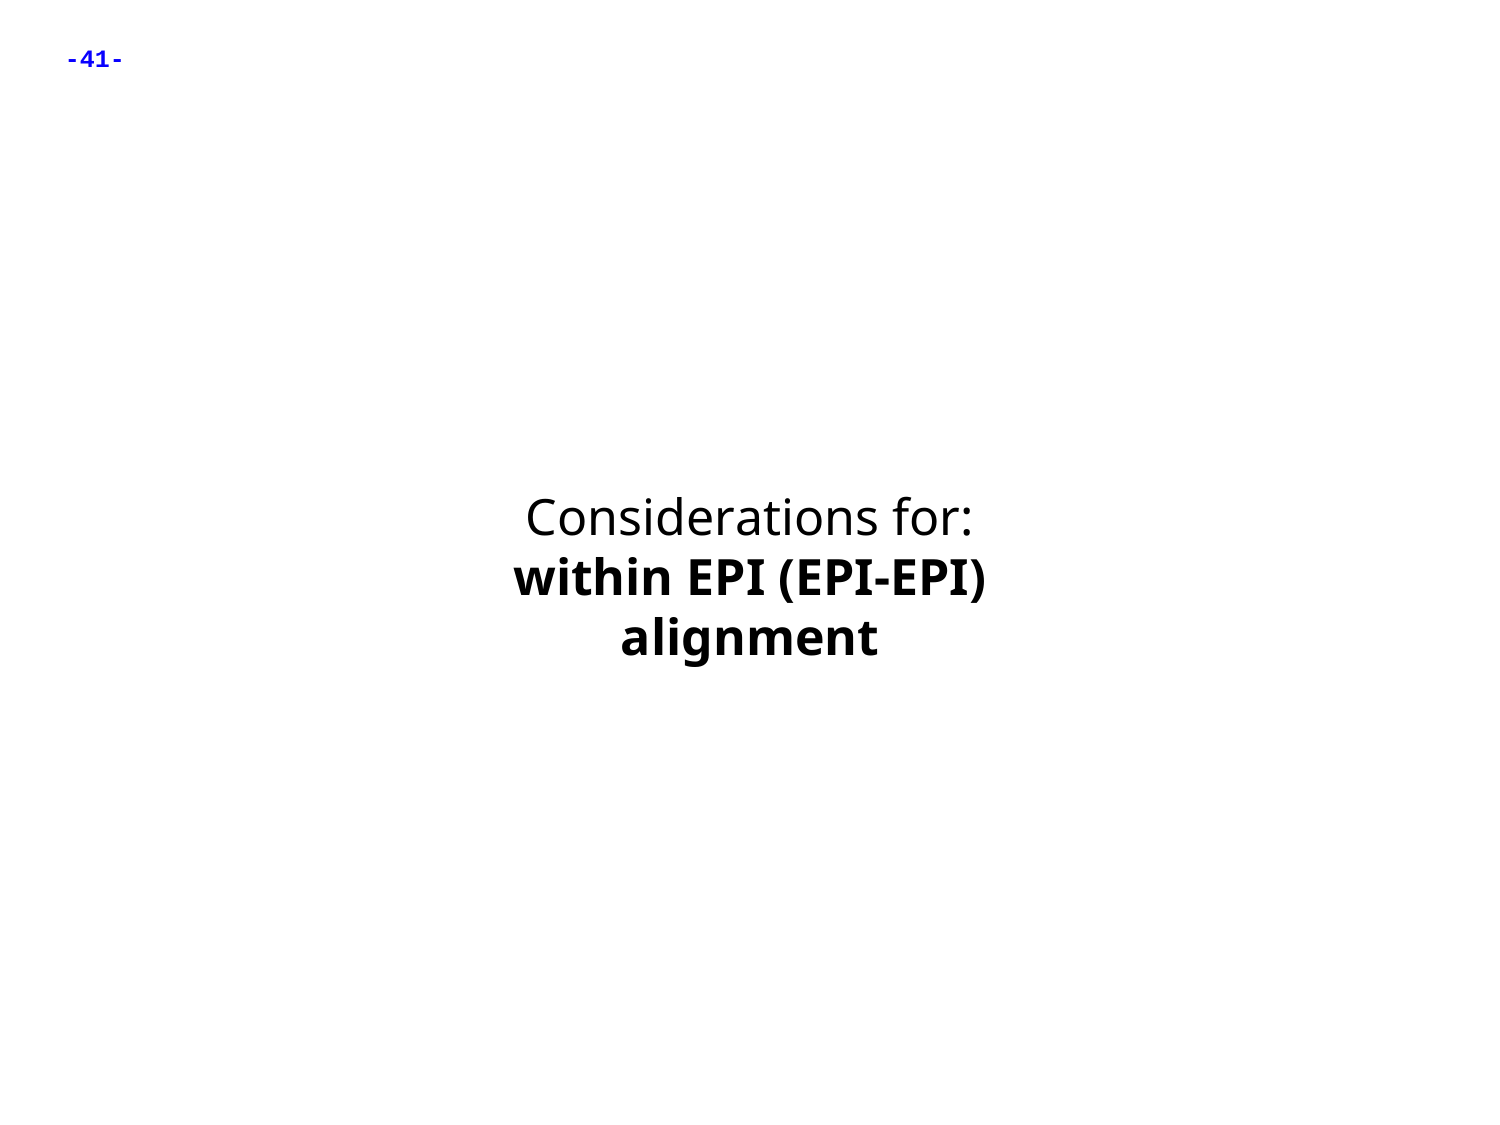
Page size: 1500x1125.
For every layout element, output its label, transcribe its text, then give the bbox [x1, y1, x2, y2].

text_box Considerations for: within EPI (EPI-EPI) alignment [370, 478, 1130, 674]
